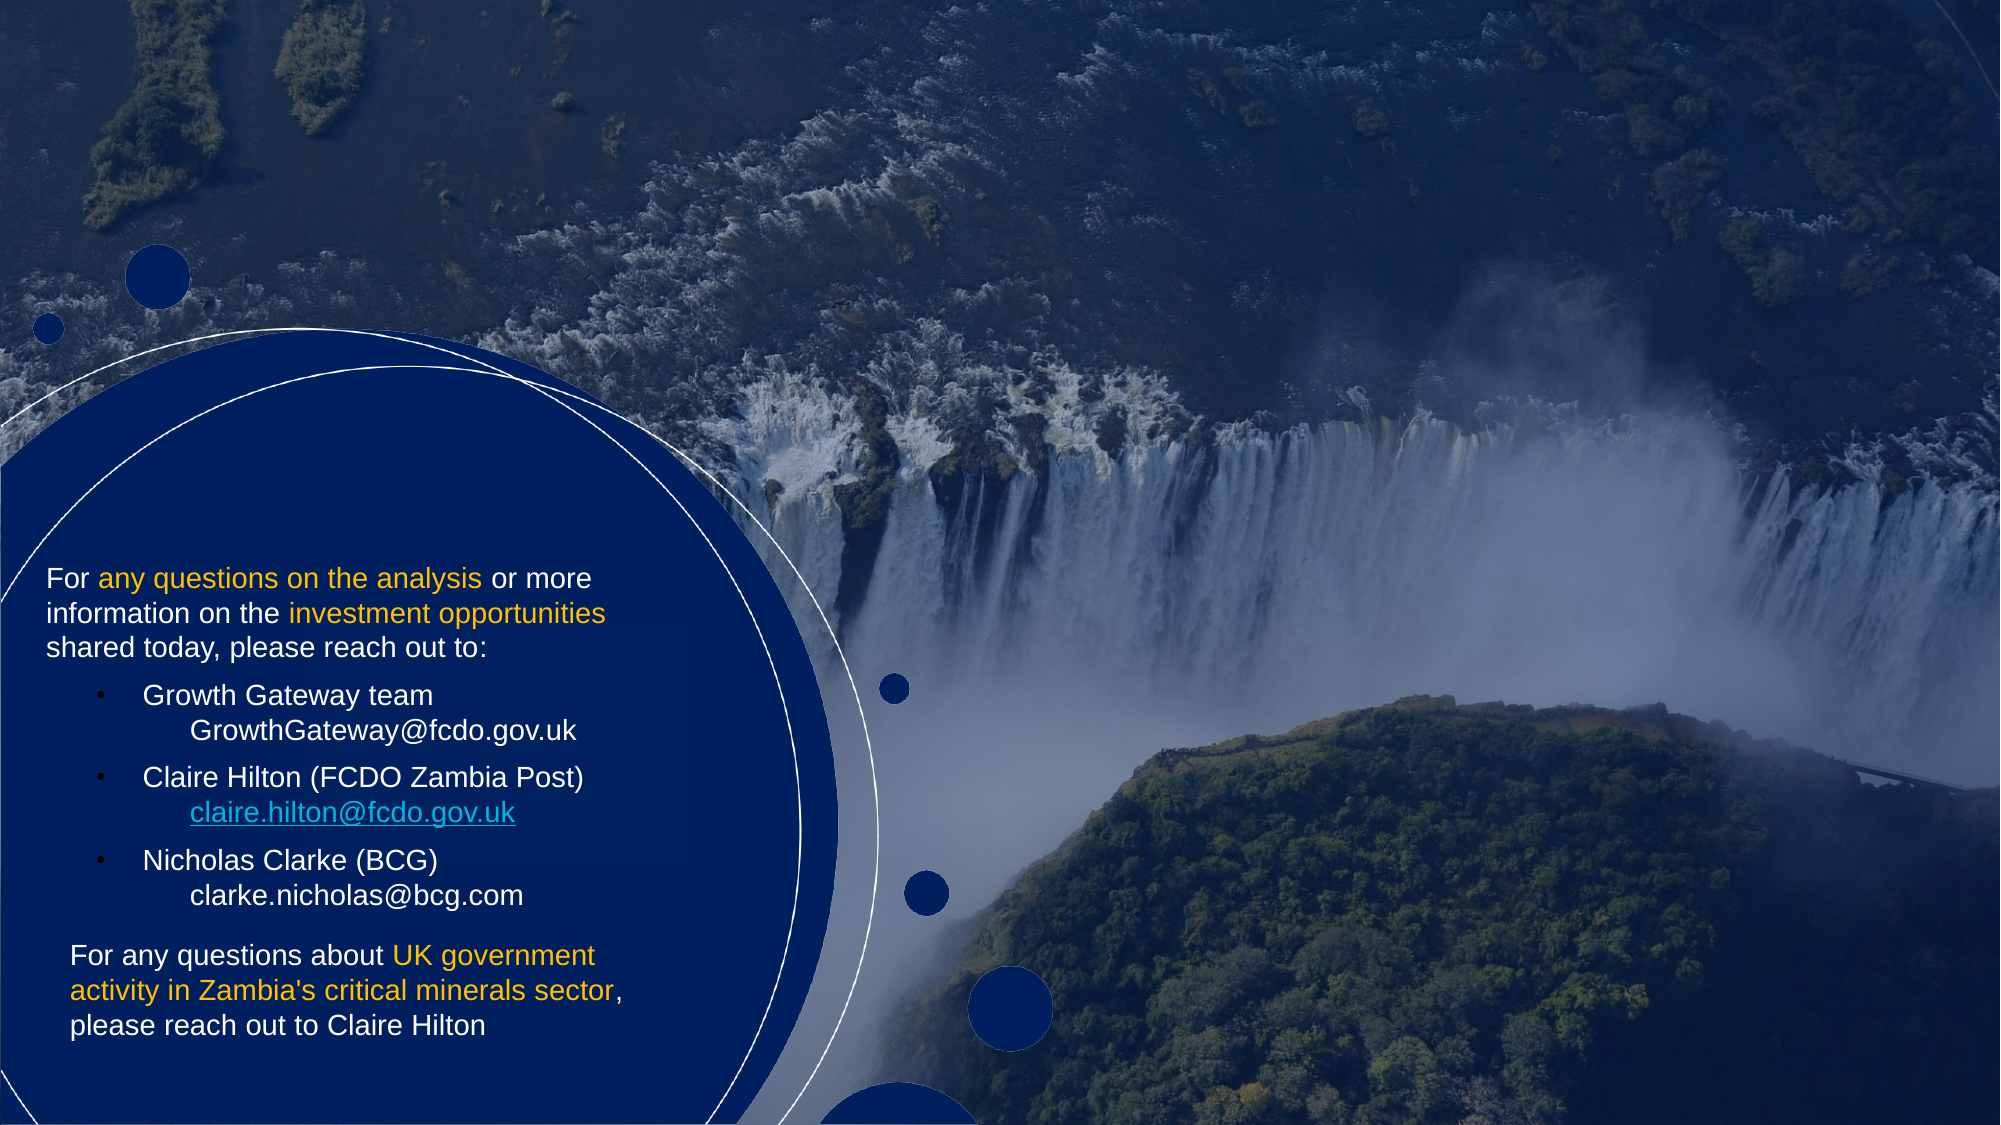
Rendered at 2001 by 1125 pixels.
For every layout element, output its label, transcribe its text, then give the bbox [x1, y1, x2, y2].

picture [0, 244, 1053, 1125]
text_box For any questions on the analysis or more information on the investment opportunities shared today, please reach out to: Growth Gateway team GrowthGateway@fcdo.gov.uk Claire Hilton (FCDO Zambia Post) claire.hilton@fcdo.gov.uk Nicholas Clarke (BCG) clarke.nicholas@bcg.com For any questions about UK government activity in Zambia's critical minerals sector, please reach out to Claire Hilton [44, 544, 691, 1047]
text_box [0, 0, 2000, 1125]
